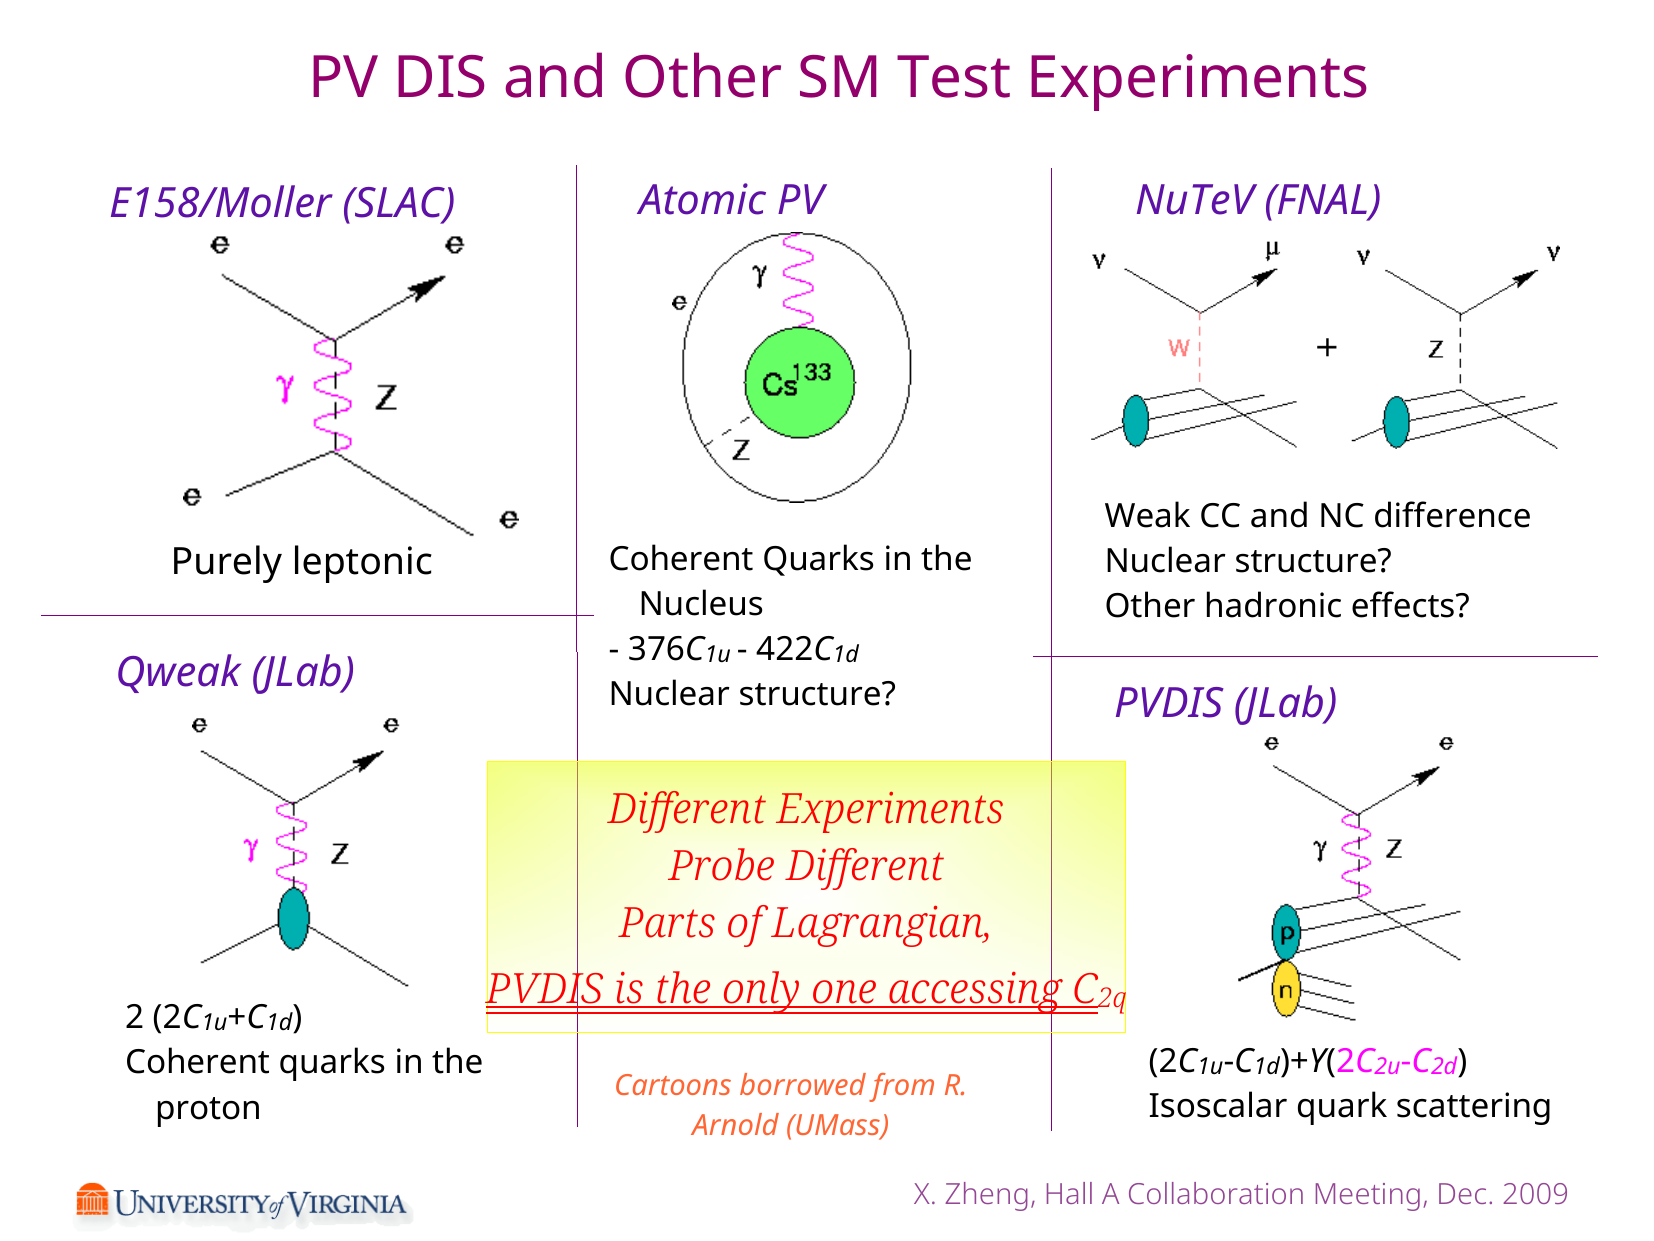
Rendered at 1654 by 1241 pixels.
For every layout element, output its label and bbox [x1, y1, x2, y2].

picture [53, 1165, 427, 1241]
picture [1237, 736, 1462, 1022]
picture [672, 232, 913, 503]
picture [1090, 238, 1560, 449]
picture [183, 235, 519, 538]
picture [192, 717, 410, 988]
